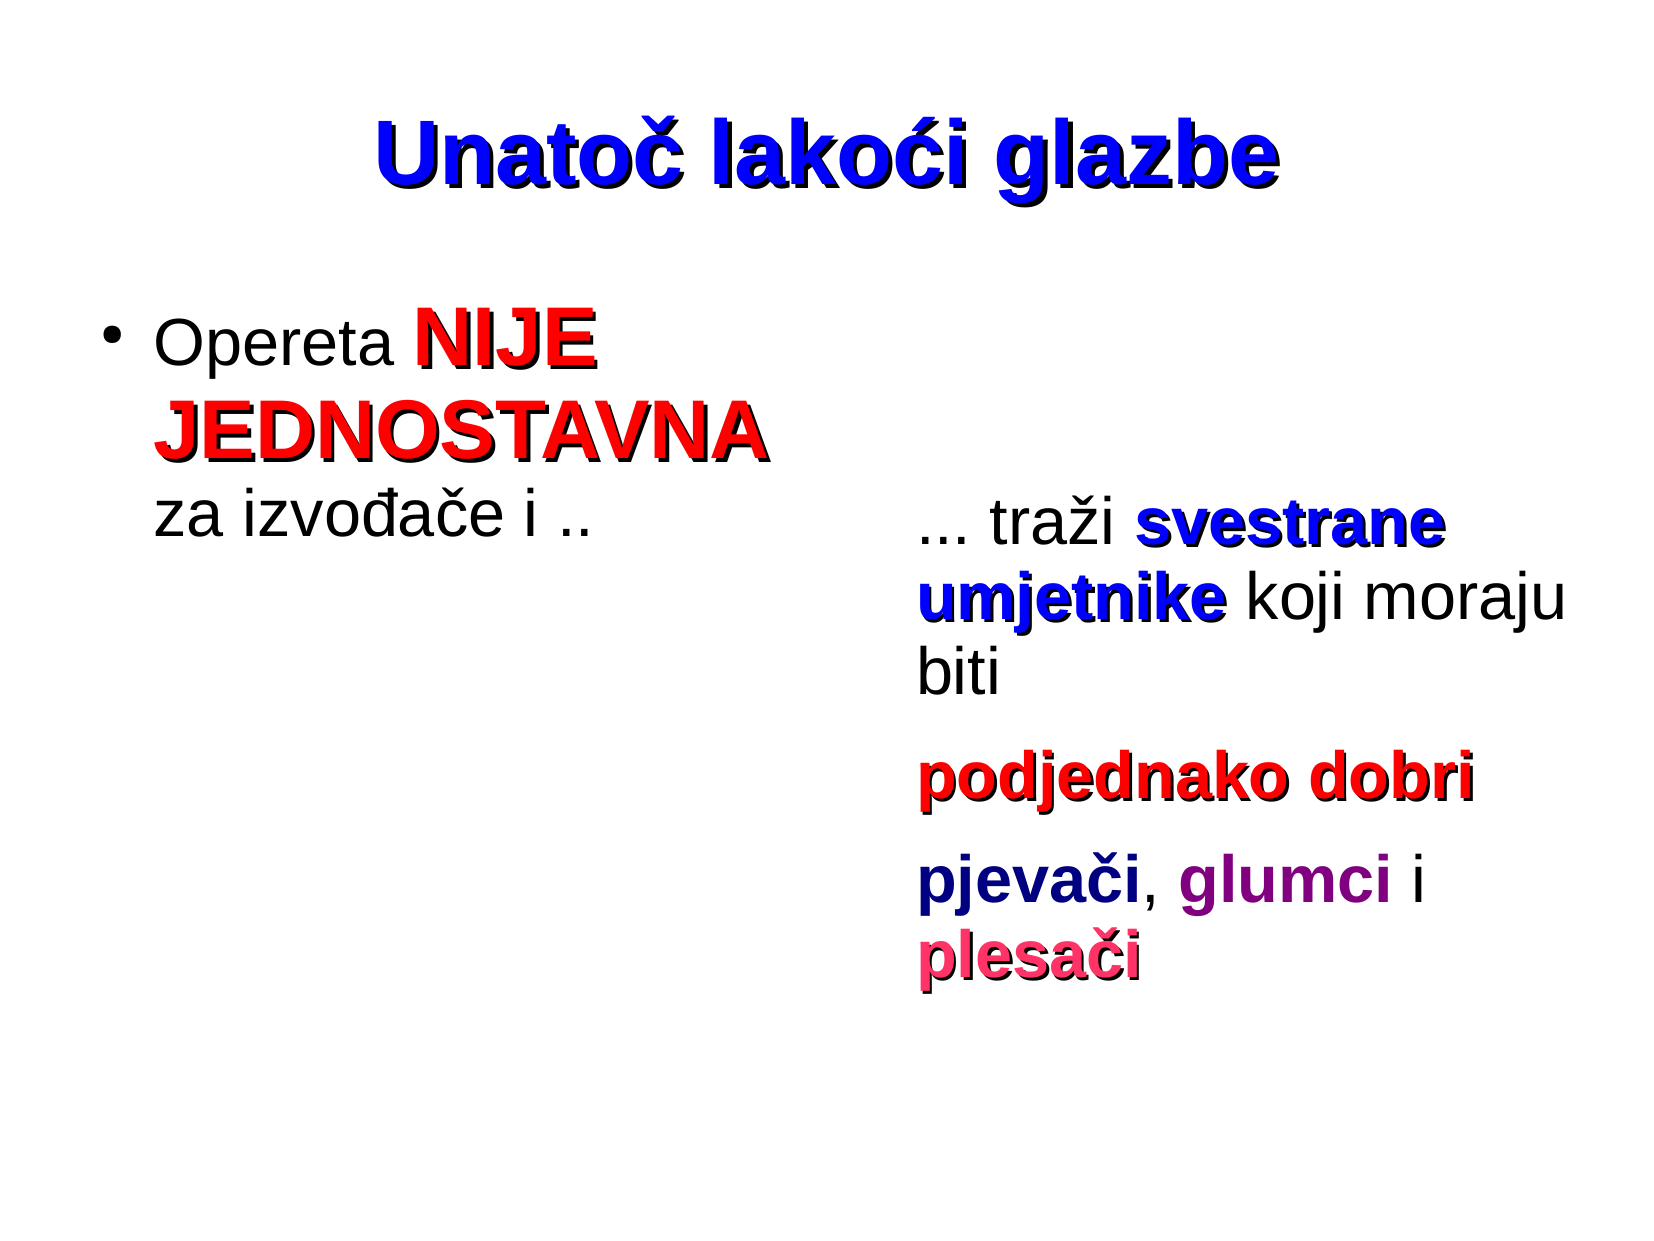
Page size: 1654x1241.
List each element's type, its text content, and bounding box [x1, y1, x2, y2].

list Opereta NIJE JEDNOSTAVNA za izvođače i .. [82, 290, 809, 1109]
list ... traži svestrane umjetnike koji moraju biti podjednako dobri pjevači, glumci i plesači [845, 484, 1572, 1080]
title Unatoč lakoći glazbe [82, 49, 1571, 257]
